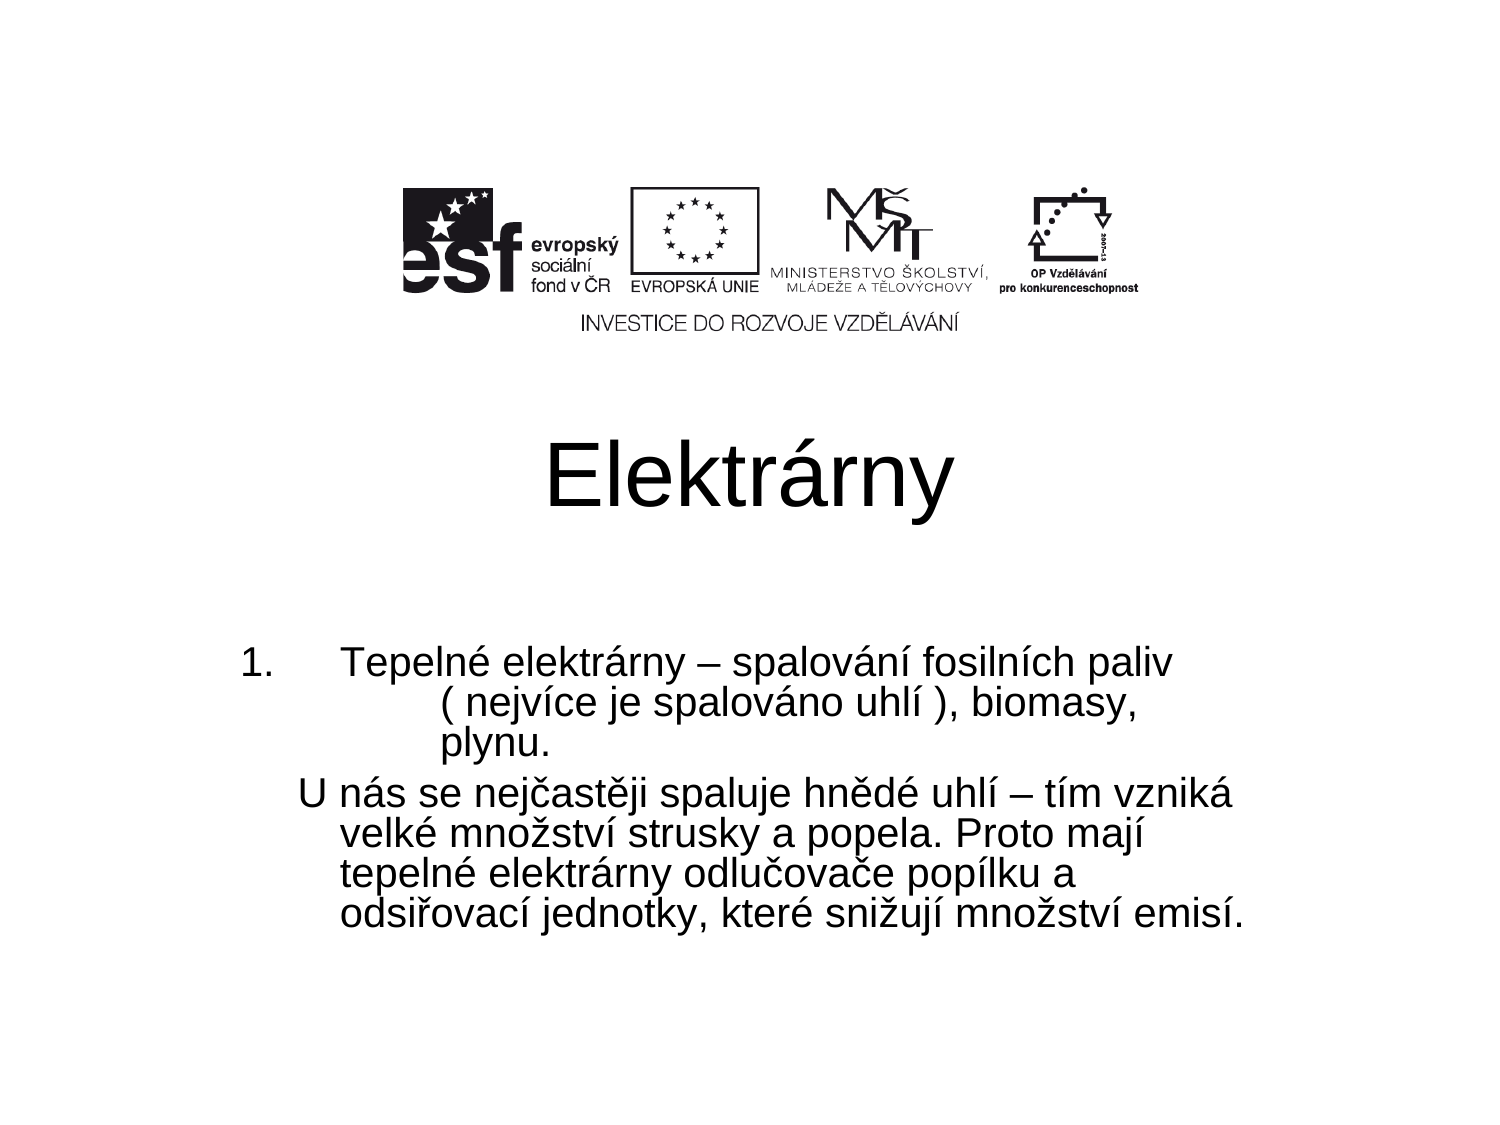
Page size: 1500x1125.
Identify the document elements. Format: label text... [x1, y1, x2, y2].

title Elektrárny [112, 349, 1388, 591]
picture [387, 174, 1159, 344]
subtitle Tepelné elektrárny – spalování fosilních paliv ( nejvíce je spalováno uhlí ), biomasy, plynu. U nás se nejčastěji spaluje hnědé uhlí – tím vzniká velké množství strusky a popela. Proto mají tepelné elektrárny odlučovače popílku a odsiřovací jednotky, které snižují množství emisí. [225, 637, 1276, 925]
